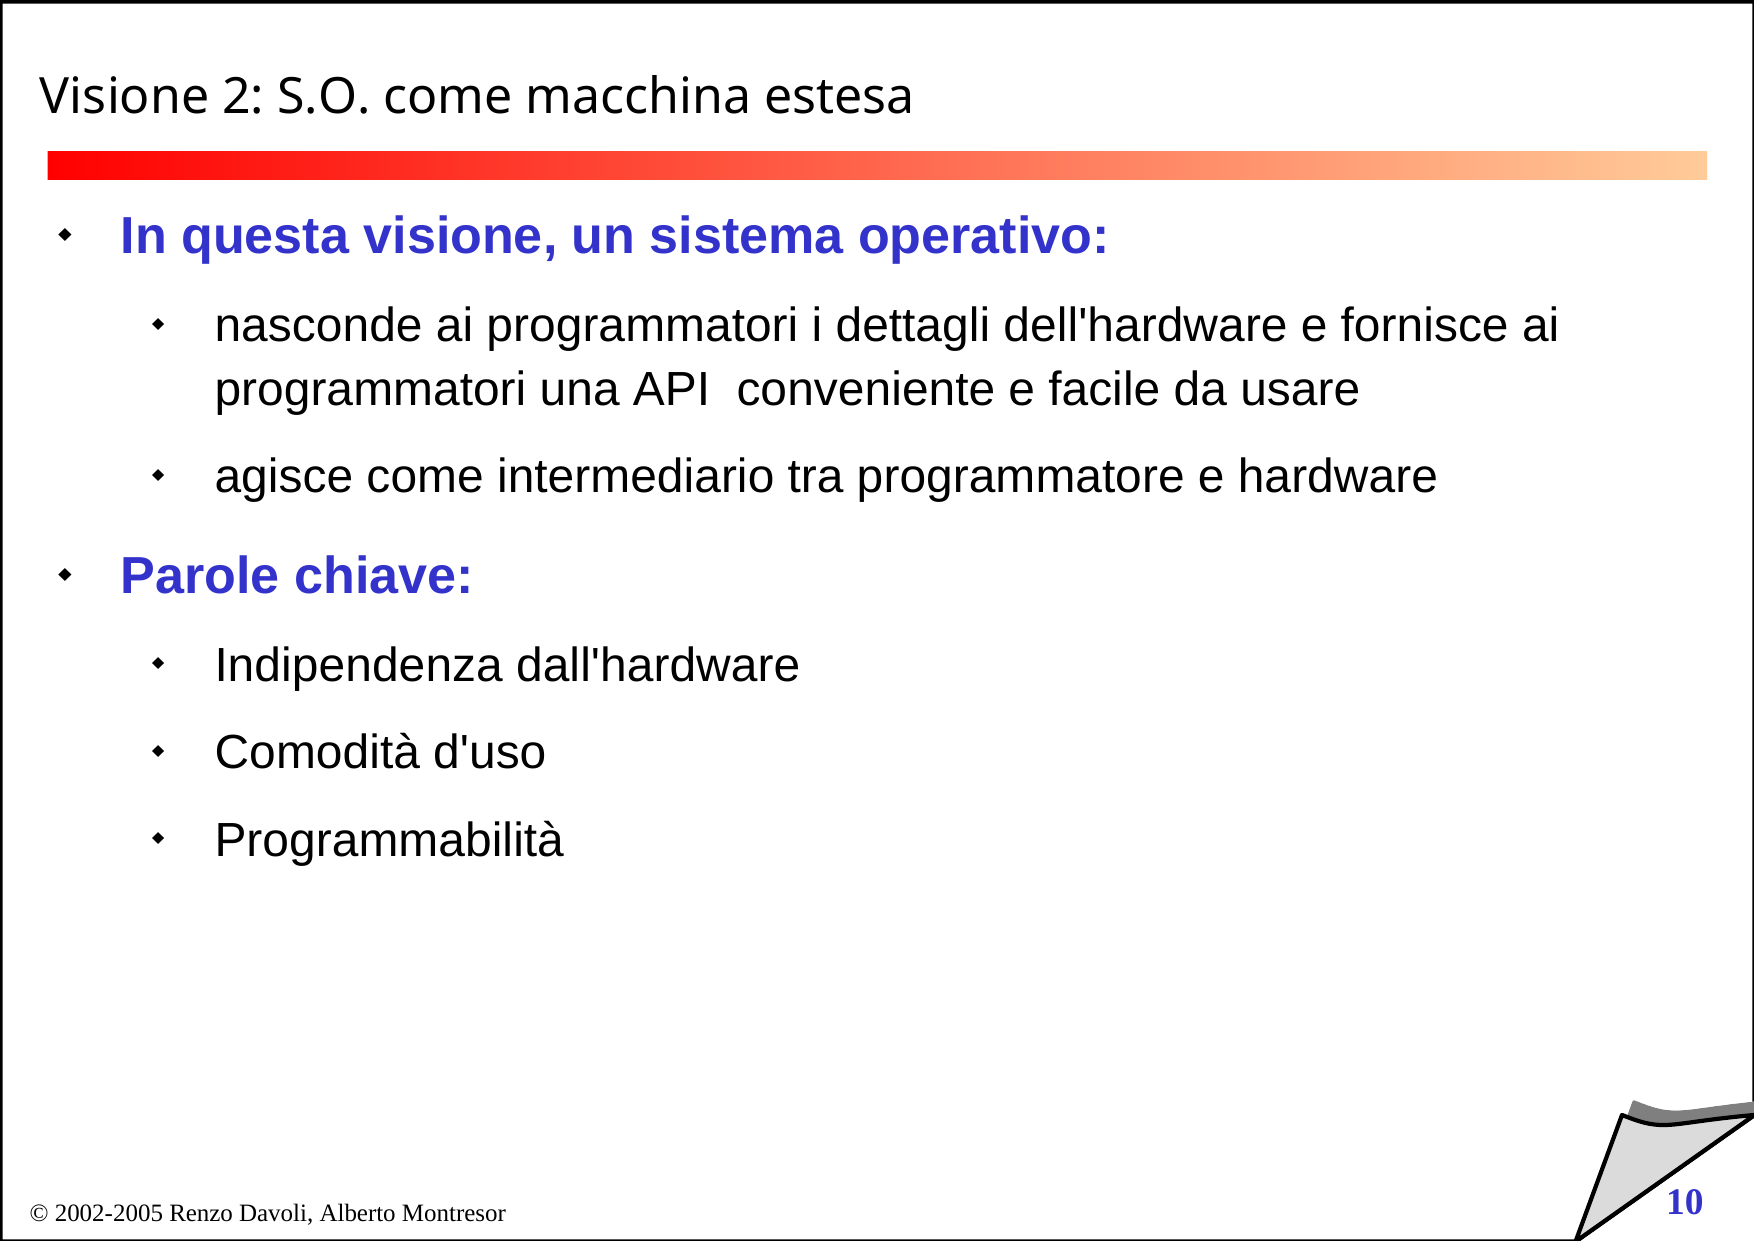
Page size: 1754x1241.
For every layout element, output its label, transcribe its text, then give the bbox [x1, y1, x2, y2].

title Visione 2: S.O. come macchina estesa [40, 49, 1713, 144]
list In questa visione, un sistema operativo: nasconde ai programmatori i dettagli dell'hardware e fornisce ai programmatori una API conveniente e facile da usare agisce come intermediario tra programmatore e hardware Parole chiave: Indipendenza dall'hardware Comodità d'uso Programmabilità [58, 206, 1696, 1014]
